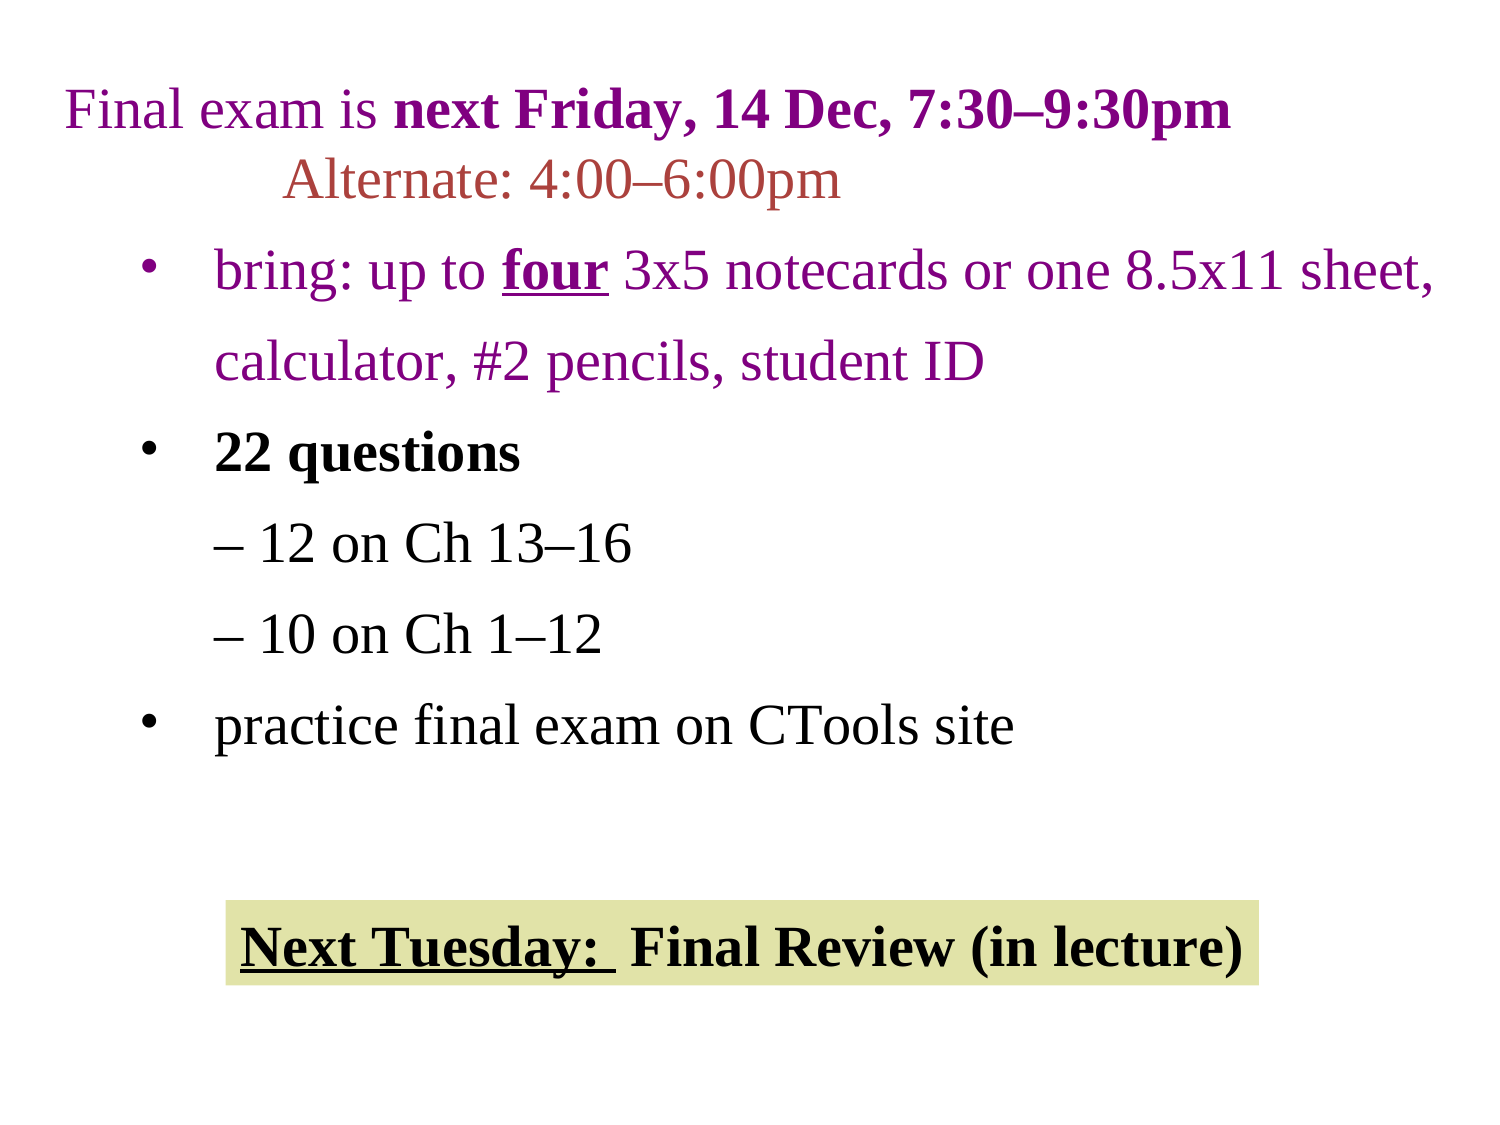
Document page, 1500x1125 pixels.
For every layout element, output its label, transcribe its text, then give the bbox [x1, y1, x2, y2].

text_box Next Tuesday: Final Review (in lecture) [225, 900, 1259, 986]
text_box Final exam is next Friday, 14 Dec, 7:30–9:30pm Alternate: 4:00–6:00pm bring: up to four 3x5 notecards or one 8.5x11 sheet, calculator, #2 pencils, student ID 22 questions – 12 on Ch 13–16 – 10 on Ch 1–12 practice final exam on CTools site [50, 62, 1463, 764]
